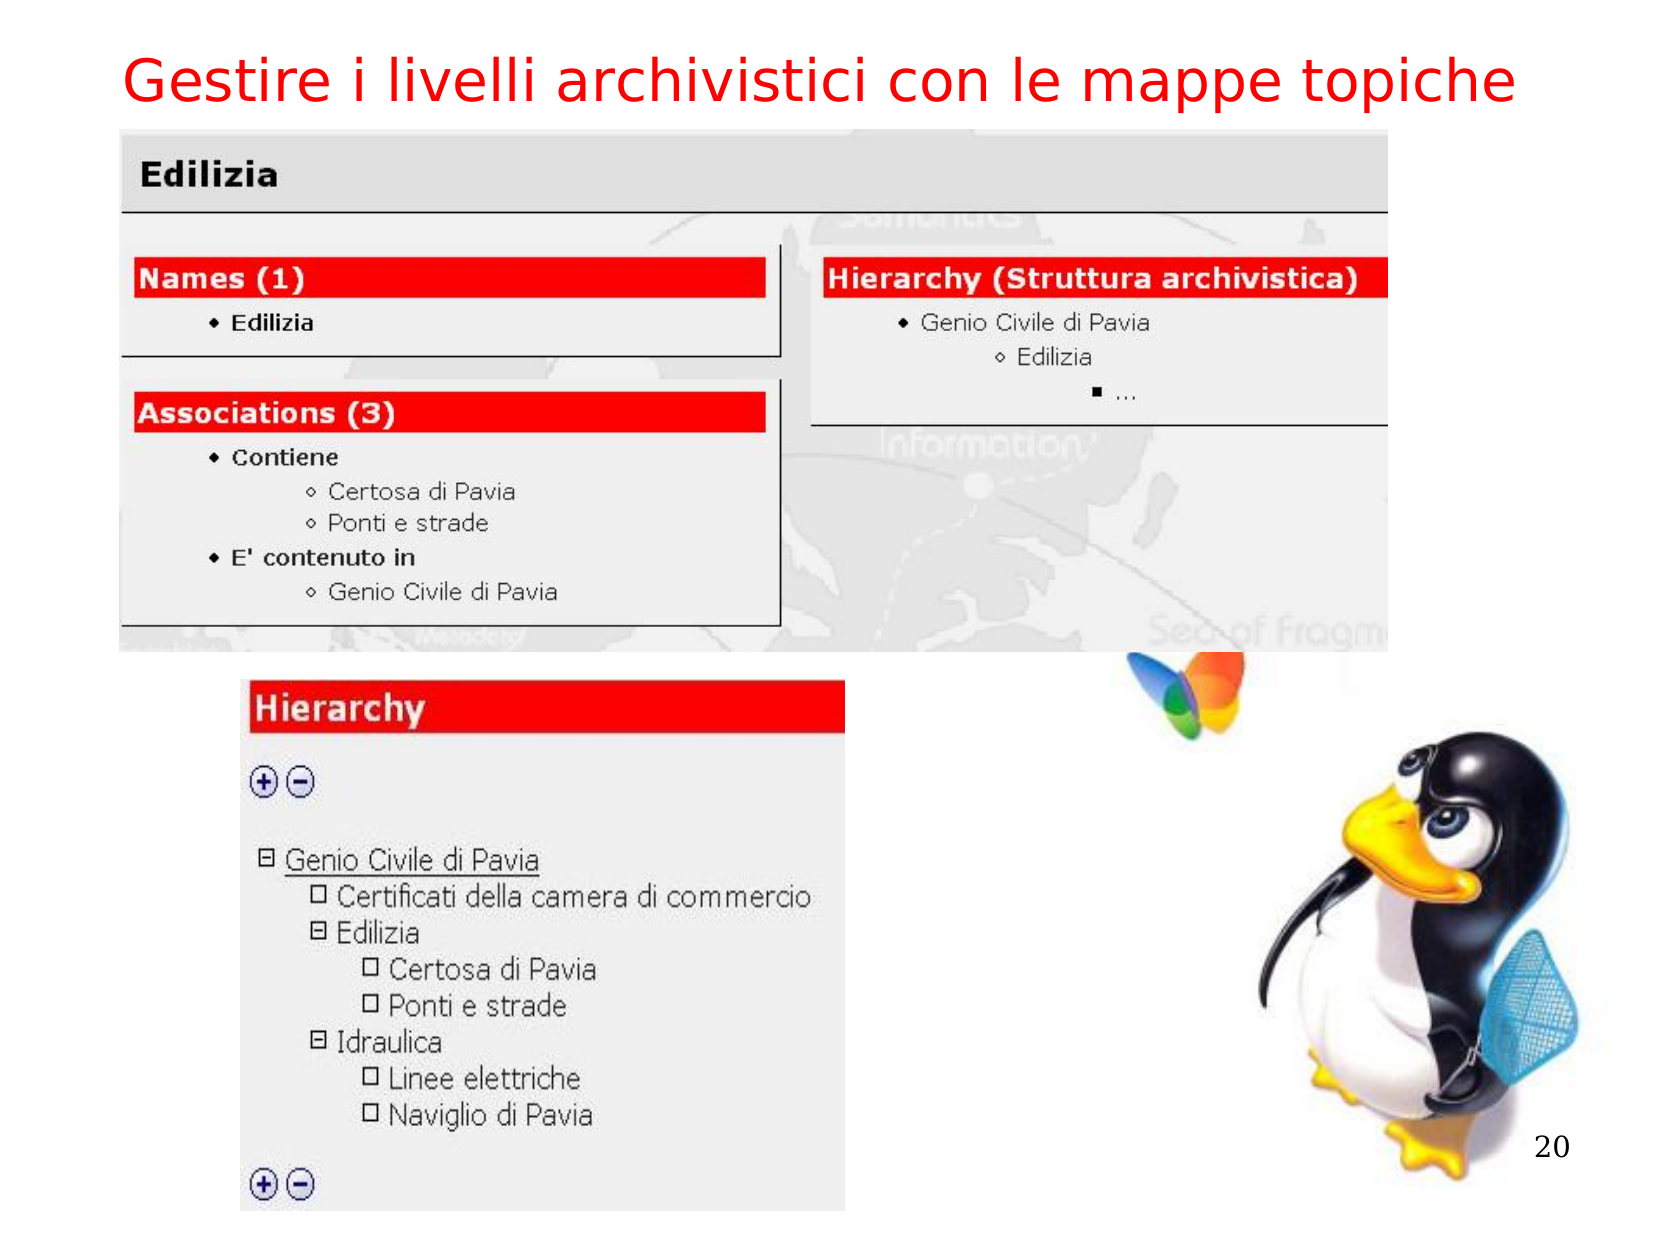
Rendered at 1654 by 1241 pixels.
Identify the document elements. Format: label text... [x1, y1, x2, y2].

picture [119, 178, 1647, 1211]
title Gestire i livelli archivistici con le mappe topiche [59, 0, 1548, 178]
